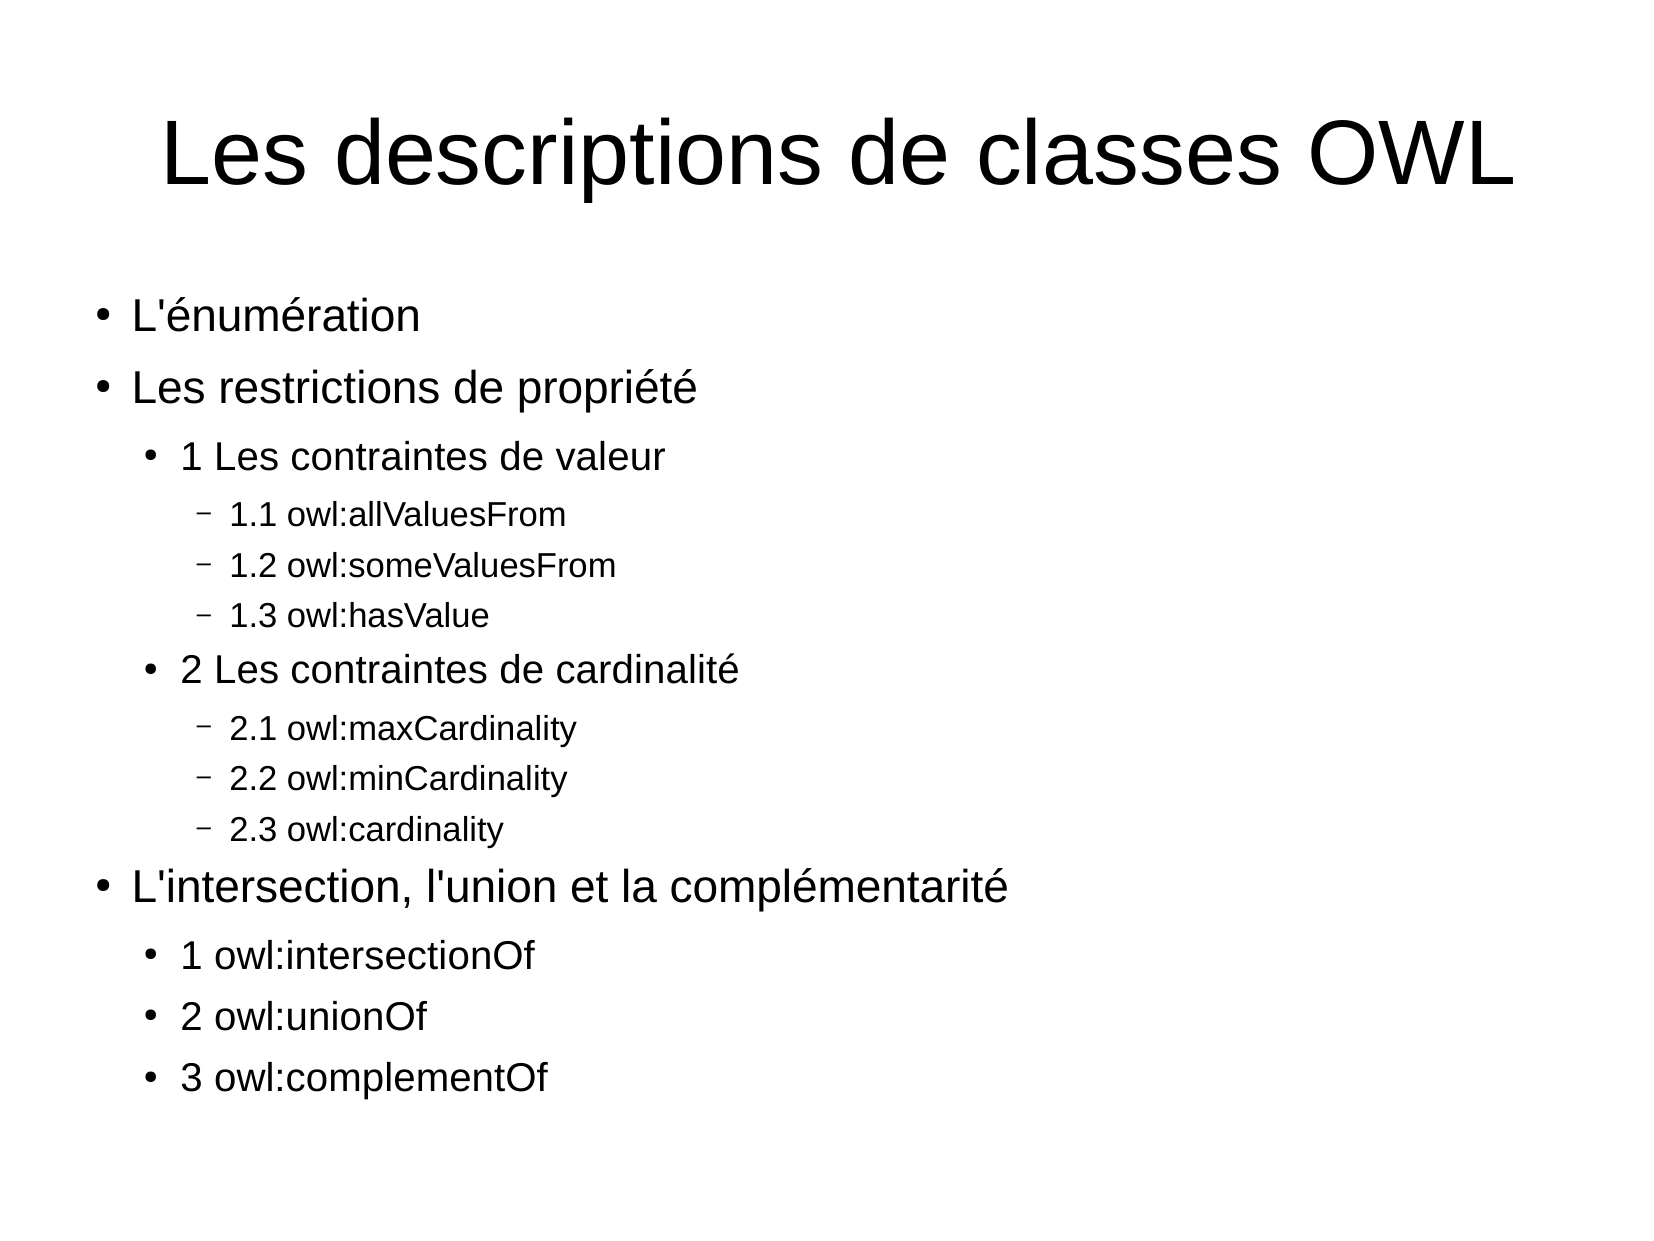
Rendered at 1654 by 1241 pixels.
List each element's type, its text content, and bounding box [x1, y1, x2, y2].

list L'énumération Les restrictions de propriété 1 Les contraintes de valeur 1.1 owl:allValuesFrom 1.2 owl:someValuesFrom 1.3 owl:hasValue 2 Les contraintes de cardinalité 2.1 owl:maxCardinality 2.2 owl:minCardinality 2.3 owl:cardinality L'intersection, l'union et la complémentarité 1 owl:intersectionOf 2 owl:unionOf 3 owl:complementOf [82, 290, 1571, 1109]
title Les descriptions de classes OWL [82, 56, 1571, 250]
